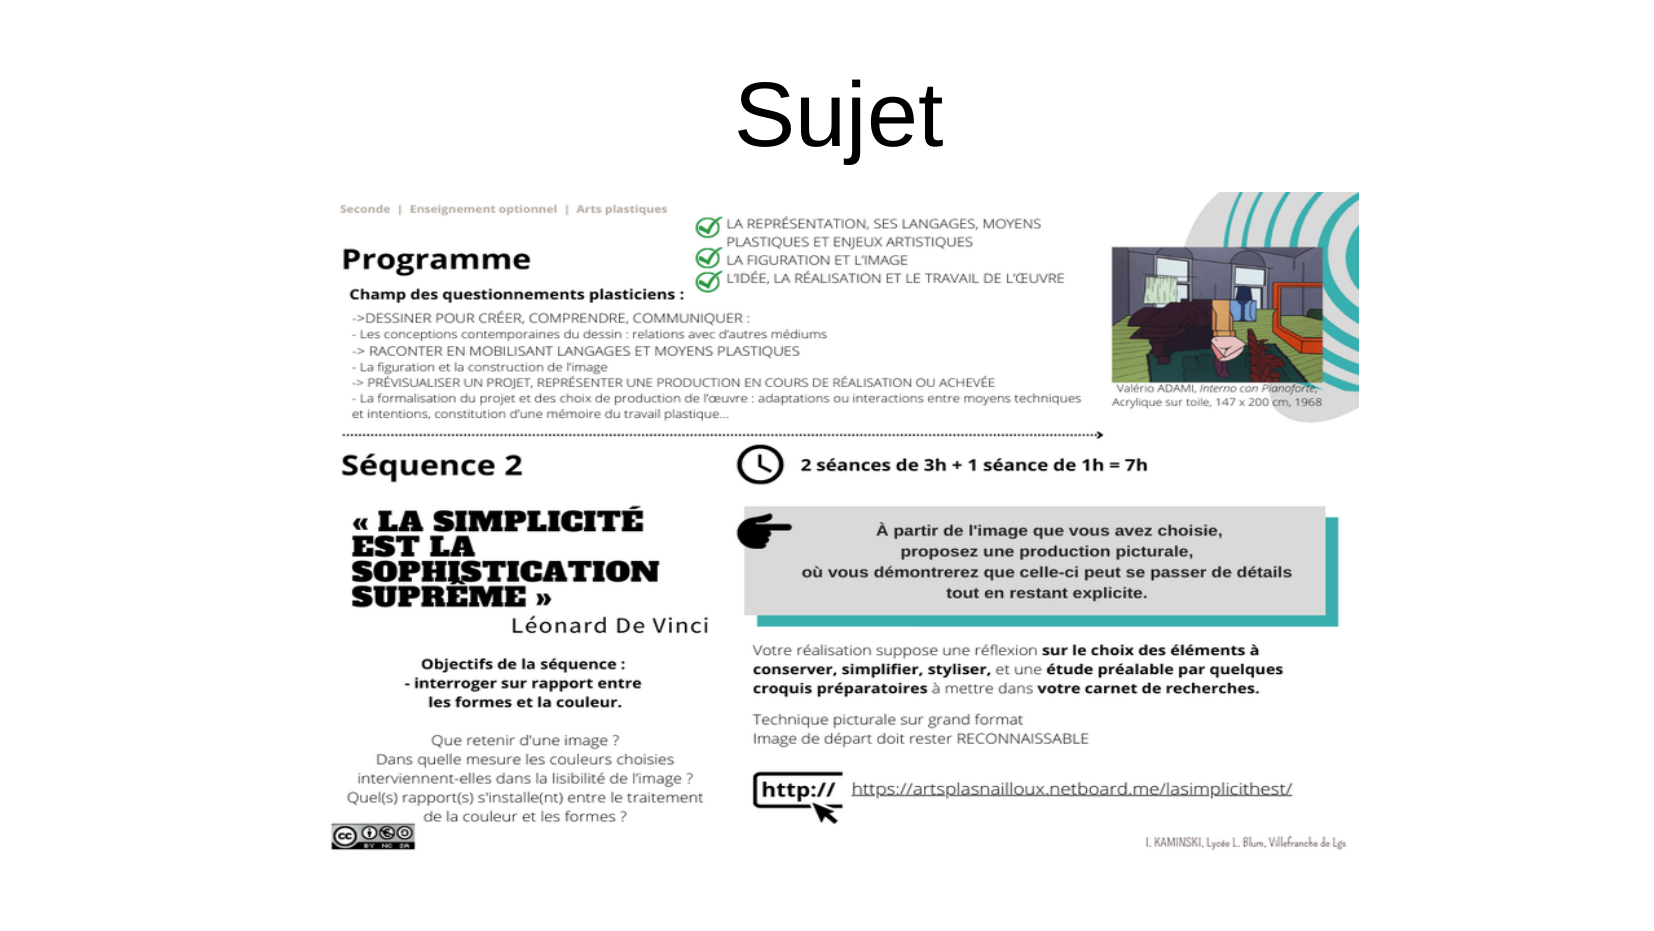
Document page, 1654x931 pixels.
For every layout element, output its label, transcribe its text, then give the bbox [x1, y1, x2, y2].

picture [324, 192, 1359, 857]
title Sujet [82, 37, 1571, 193]
